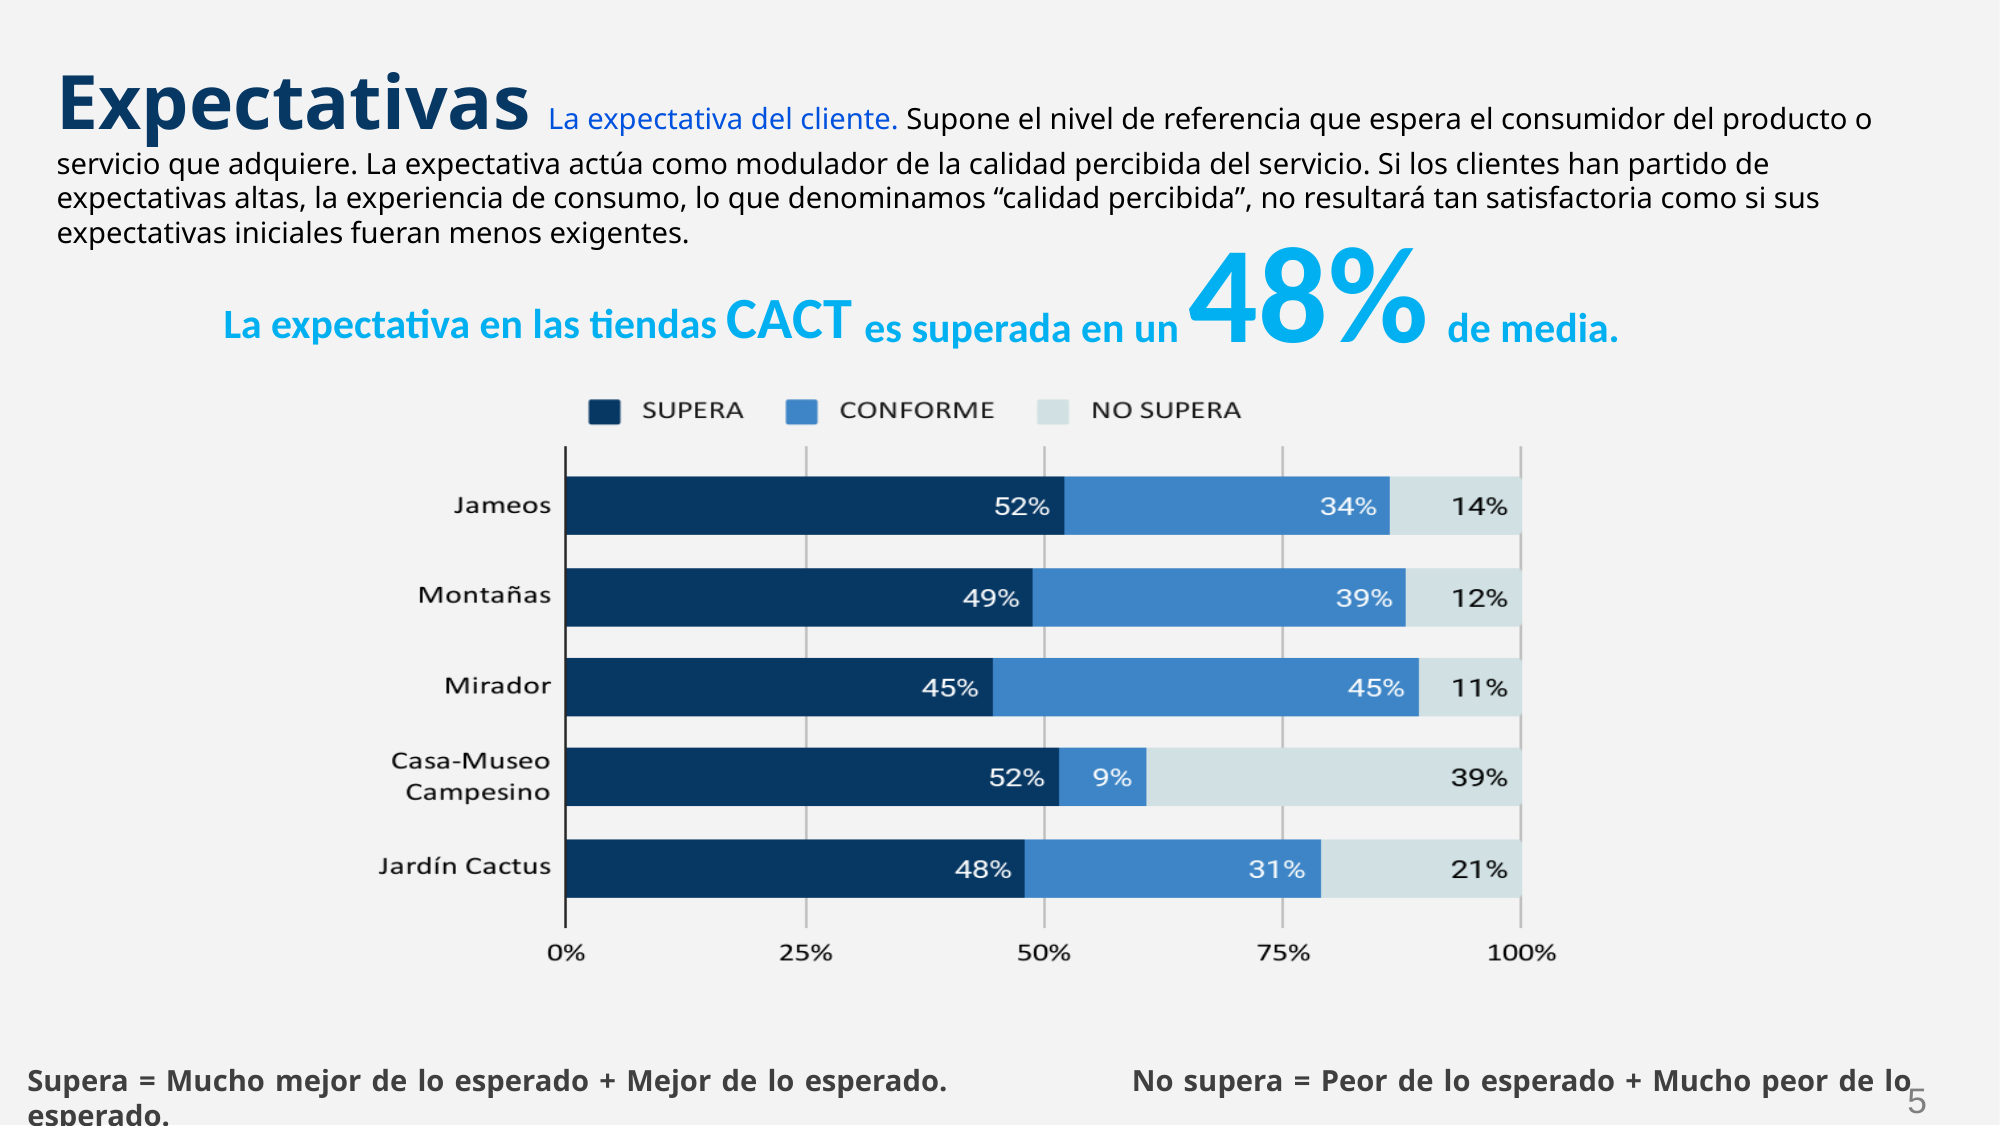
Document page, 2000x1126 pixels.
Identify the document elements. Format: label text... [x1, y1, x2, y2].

text_box La expectativa en las tiendas CACT [208, 272, 787, 450]
text_box Expectativas La expectativa del cliente. Supone el nivel de referencia que espera el consumidor del producto o servicio que adquiere. La expectativa actúa como modulador de la calidad percibida del servicio. Si los clientes han partido de expectativas altas, la experiencia de consumo, lo que denominamos “calidad percibida”, no resultará tan satisfactoria como si sus expectativas iniciales fueran menos exigentes. [38, 0, 1938, 305]
slide_number <number> [1478, 1069, 1945, 1126]
text_box es superada en un 48% de media. [787, 197, 2000, 379]
picture [268, 368, 1562, 998]
list Supera = Mucho mejor de lo esperado + Mejor de lo esperado. No supera = Peor de lo esperado + Mucho peor de lo esperado. [27, 1062, 1914, 1121]
